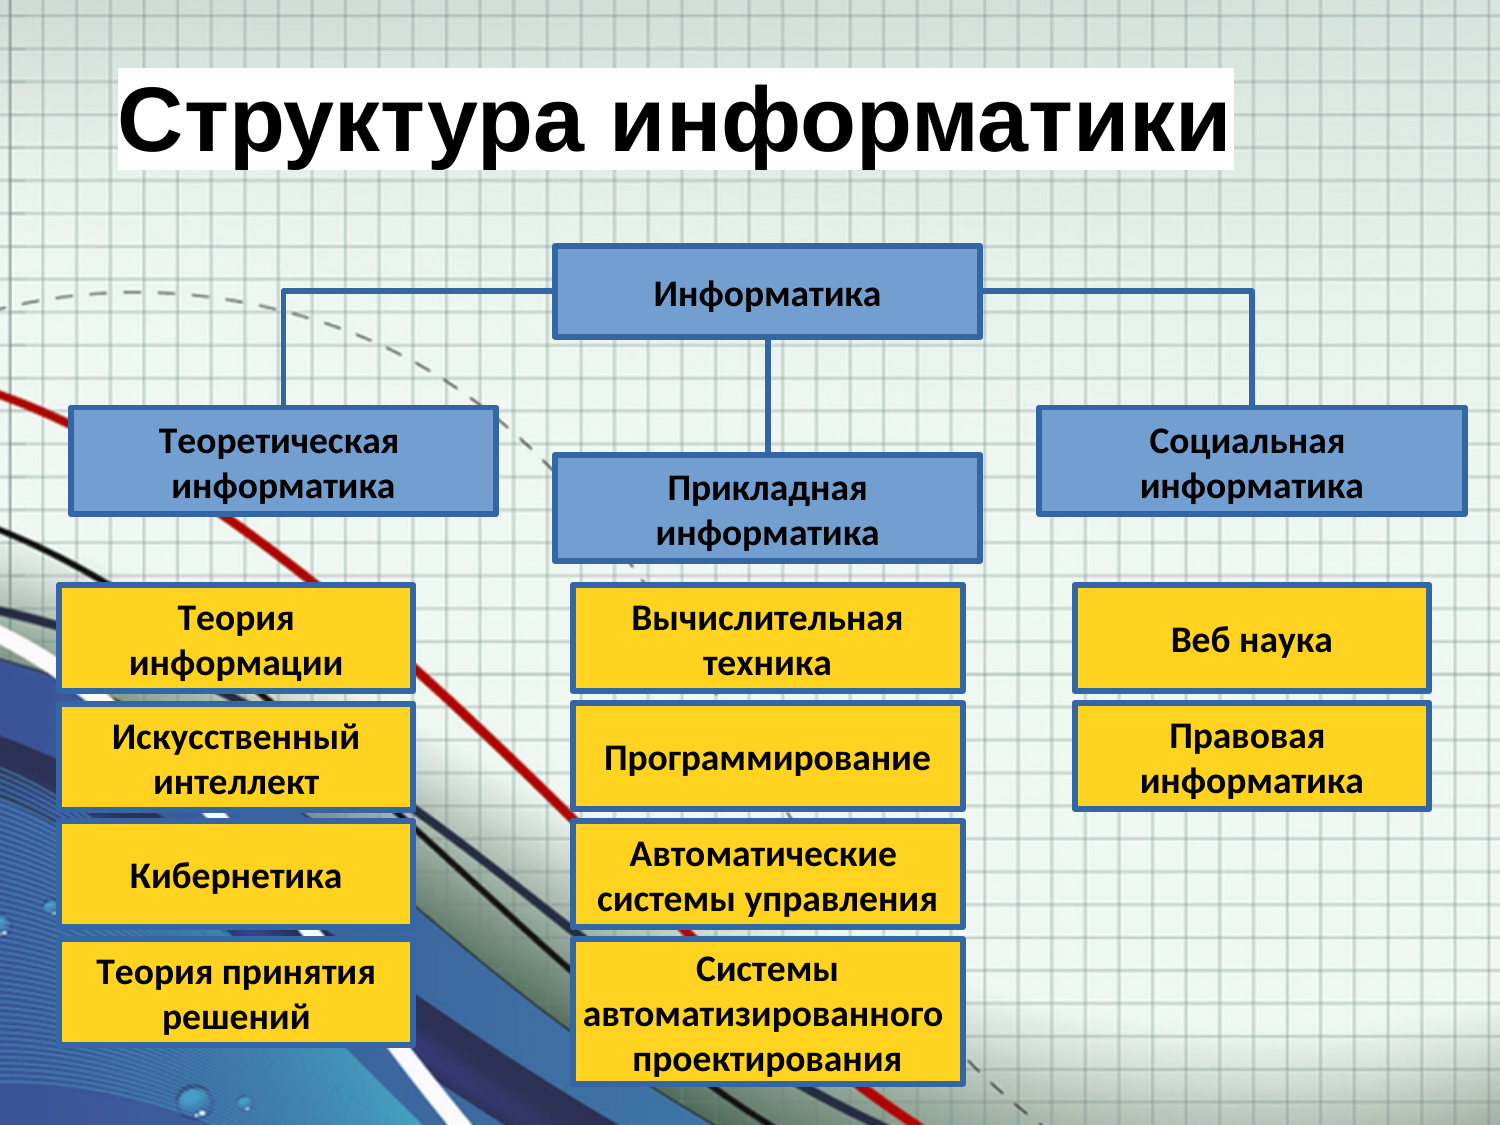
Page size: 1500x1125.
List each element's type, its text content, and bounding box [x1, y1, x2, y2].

title Структура информатики [103, 12, 1397, 231]
text_box Вычислительная техника [572, 584, 963, 691]
text_box Теоретическая информатика [70, 407, 497, 514]
text_box Теория информации [59, 584, 414, 691]
text_box Кибернетика [59, 820, 414, 928]
text_box Прикладная информатика [555, 454, 981, 562]
text_box Искусственный интеллект [59, 703, 414, 811]
text_box Теория принятия решений [59, 938, 414, 1046]
text_box Социальная информатика [1039, 407, 1465, 514]
text_box Автоматические системы управления [572, 820, 963, 928]
picture [0, 0, 1500, 1125]
text_box Веб наука [1074, 584, 1430, 691]
text_box Правовая информатика [1074, 702, 1430, 810]
text_box Информатика [555, 246, 981, 337]
text_box Программирование [572, 702, 963, 810]
text_box Системы автоматизированного проектирования [572, 938, 963, 1084]
